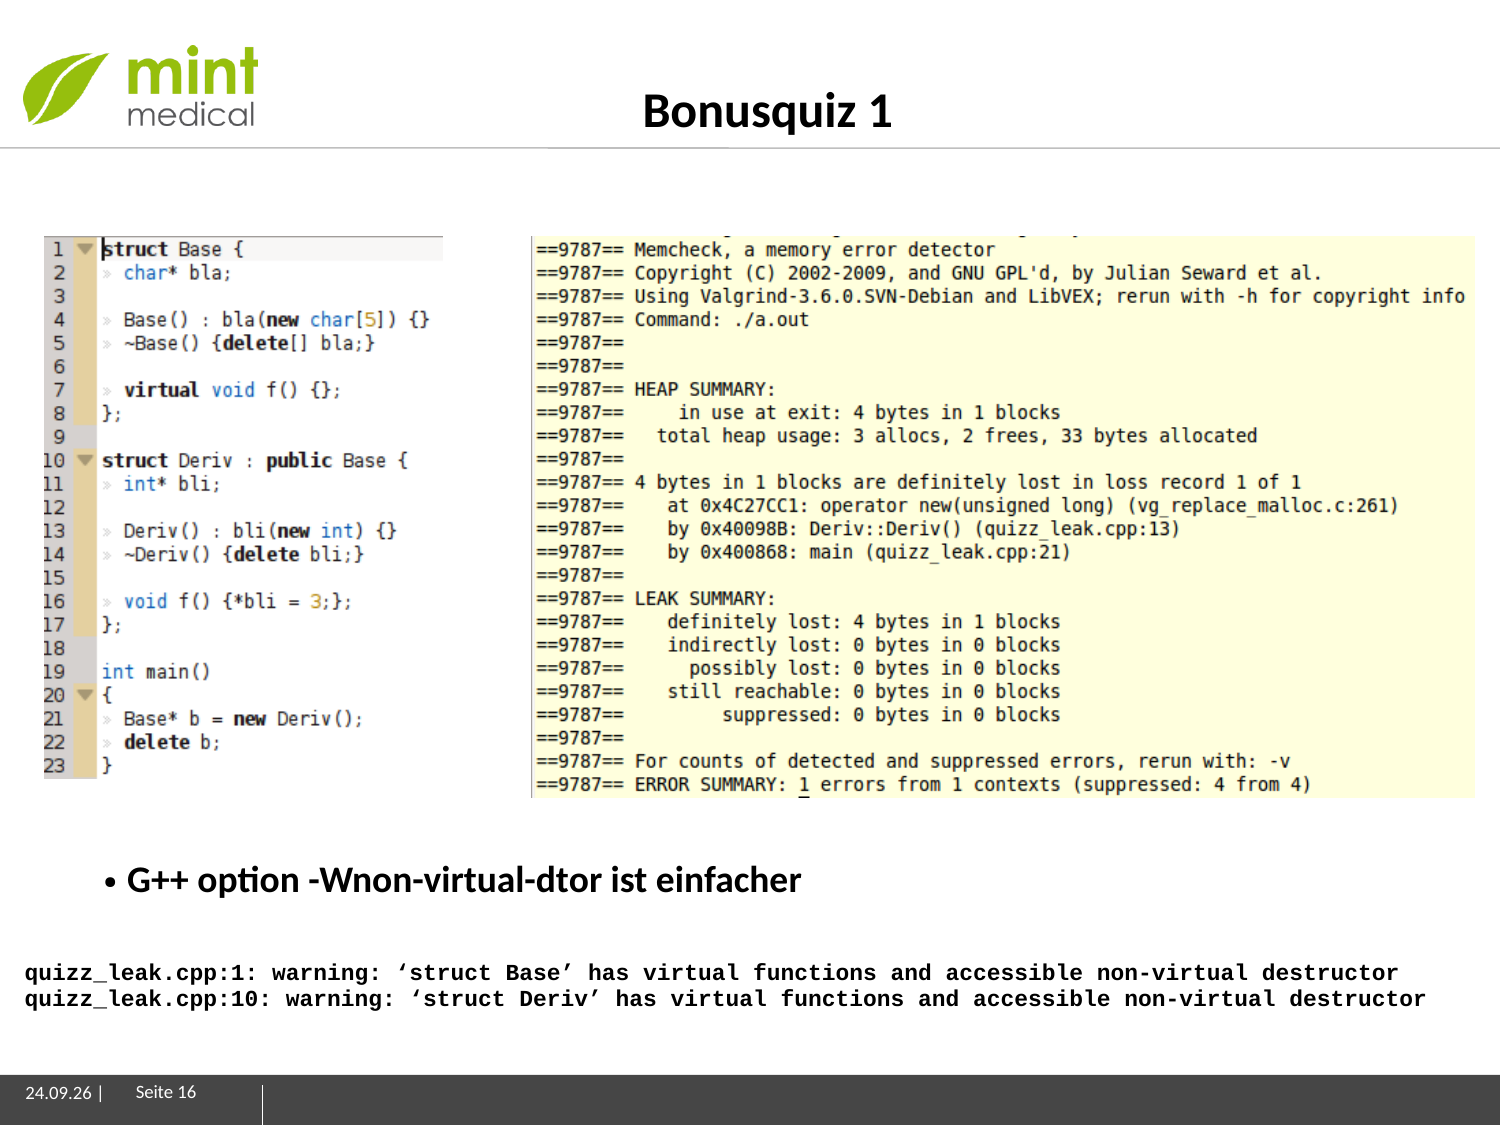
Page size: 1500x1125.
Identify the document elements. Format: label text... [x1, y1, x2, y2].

picture [44, 236, 443, 779]
title Bonusquiz 1 [253, 70, 1282, 147]
text_box G++ option -Wnon-virtual-dtor ist einfacher [88, 857, 1093, 916]
picture [23, 45, 258, 126]
text_box quizz_leak.cpp:1: warning: ‘struct Base’ has virtual functions and accessible non-virtual destructor quizz_leak.cpp:10: warning: ‘struct Deriv’ has virtual functions and accessible non-virtual destructor [9, 953, 1500, 1034]
picture [531, 236, 1475, 798]
